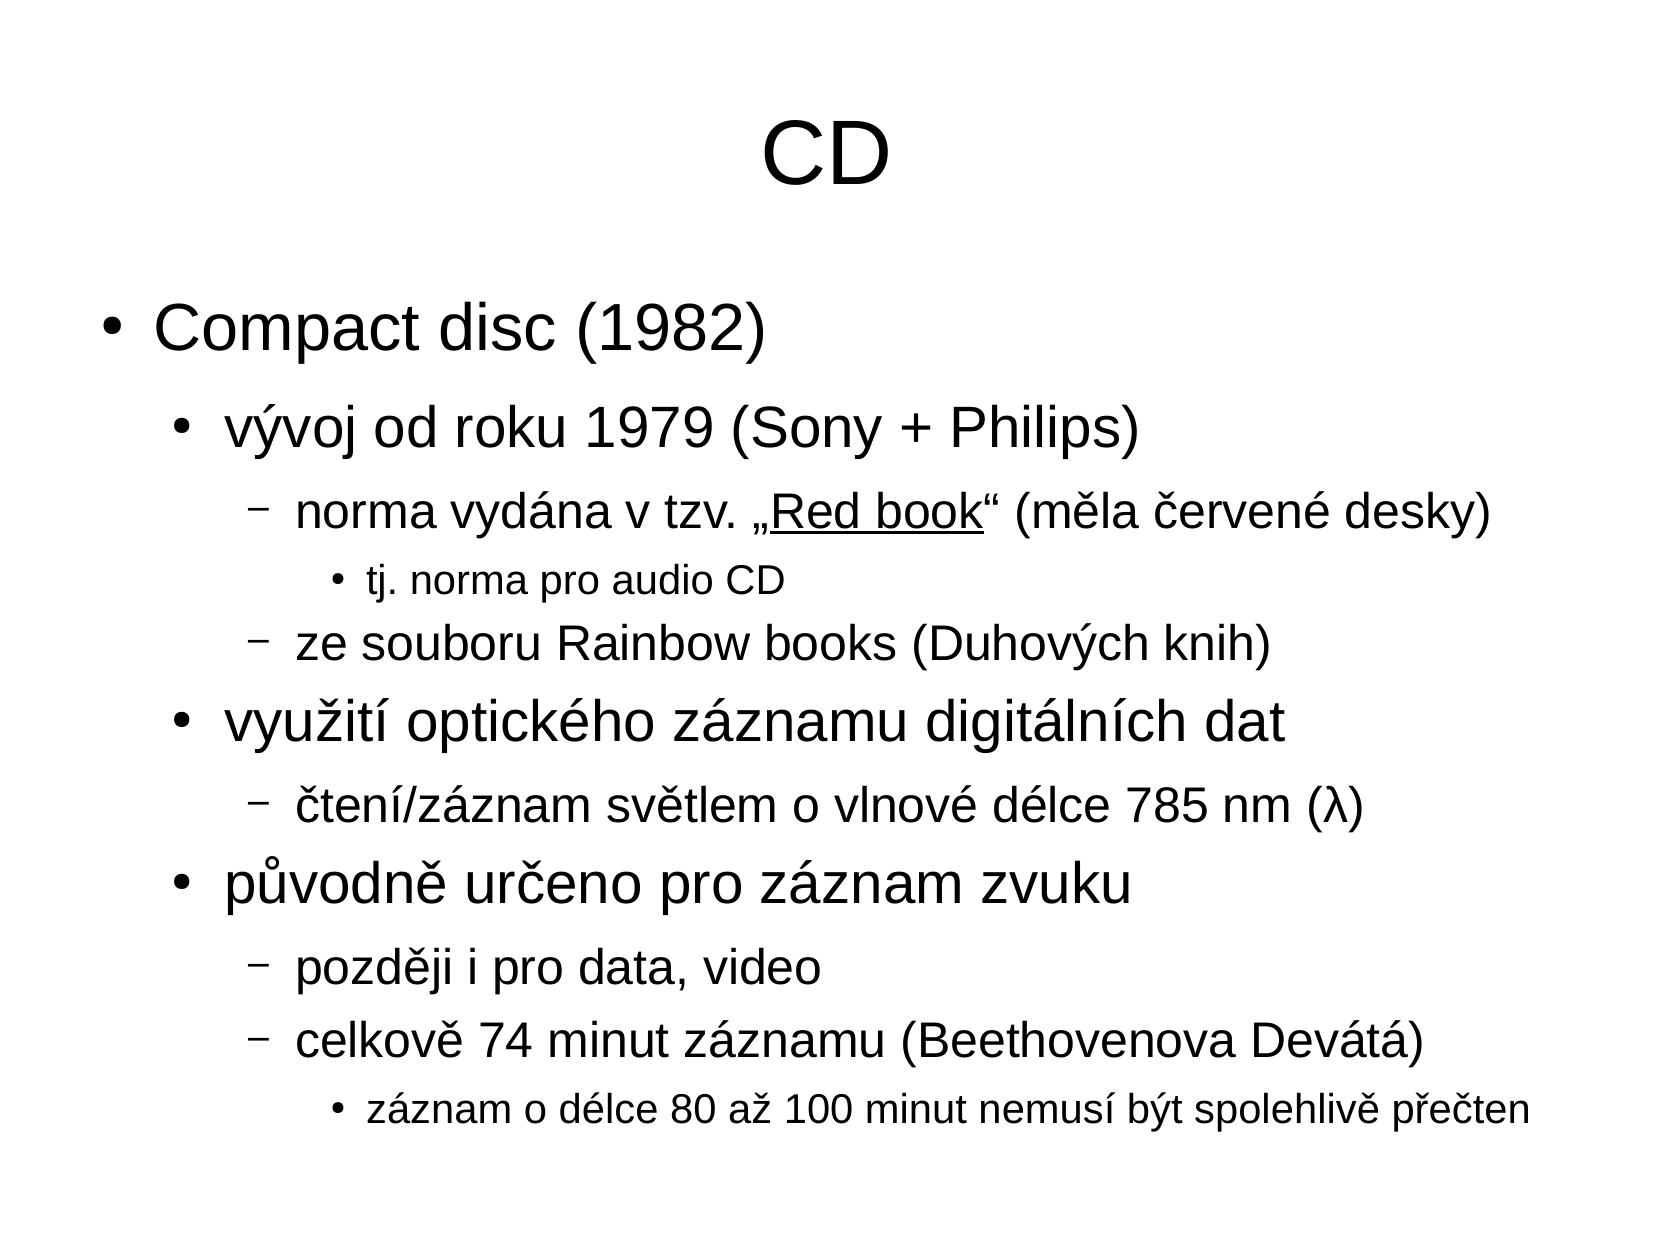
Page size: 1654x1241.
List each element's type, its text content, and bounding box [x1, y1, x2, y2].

title CD [82, 56, 1571, 250]
list Compact disc (1982) vývoj od roku 1979 (Sony + Philips) norma vydána v tzv. „Red book“ (měla červené desky) tj. norma pro audio CD ze souboru Rainbow books (Duhových knih) využití optického záznamu digitálních dat čtení/záznam světlem o vlnové délce 785 nm (λ) původně určeno pro záznam zvuku později i pro data, video celkově 74 minut záznamu (Beethovenova Devátá) záznam o délce 80 až 100 minut nemusí být spolehlivě přečten [82, 290, 1571, 1133]
